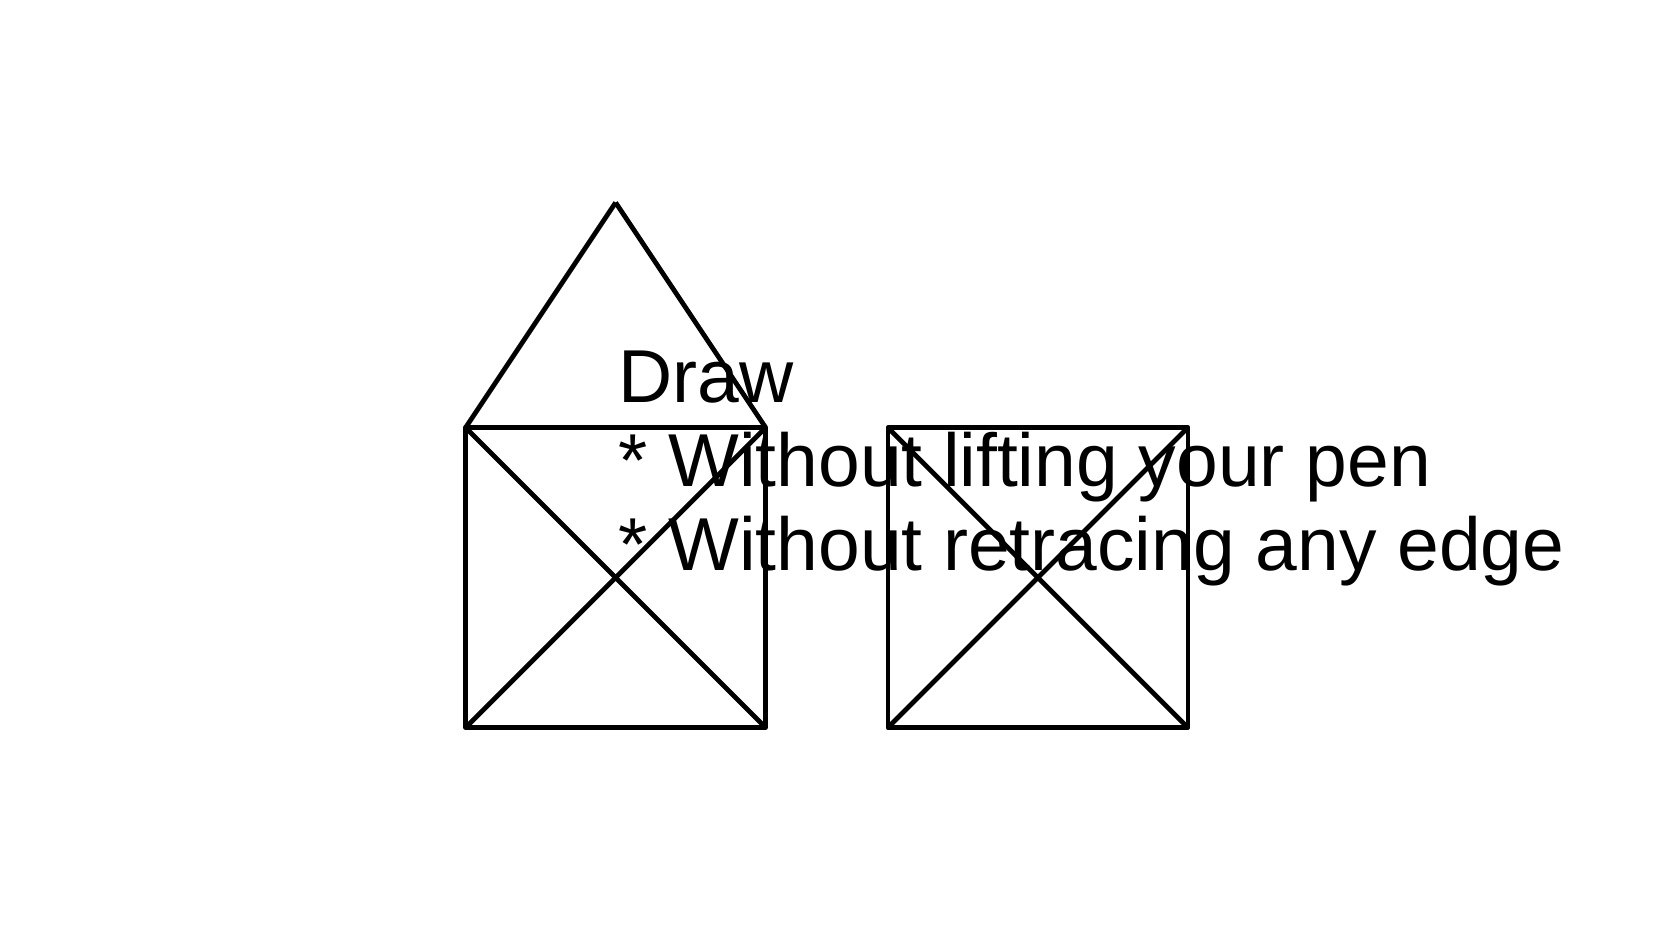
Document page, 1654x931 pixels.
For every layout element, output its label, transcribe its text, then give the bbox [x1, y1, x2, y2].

text_box [887, 603, 1008, 724]
text_box [1068, 603, 1188, 723]
text_box [465, 432, 603, 723]
text_box Draw * Without lifting your pen * Without retracing any edge [603, 327, 1654, 603]
text_box [646, 603, 766, 723]
text_box [470, 427, 603, 560]
text_box [892, 603, 1183, 728]
text_box [470, 595, 761, 728]
